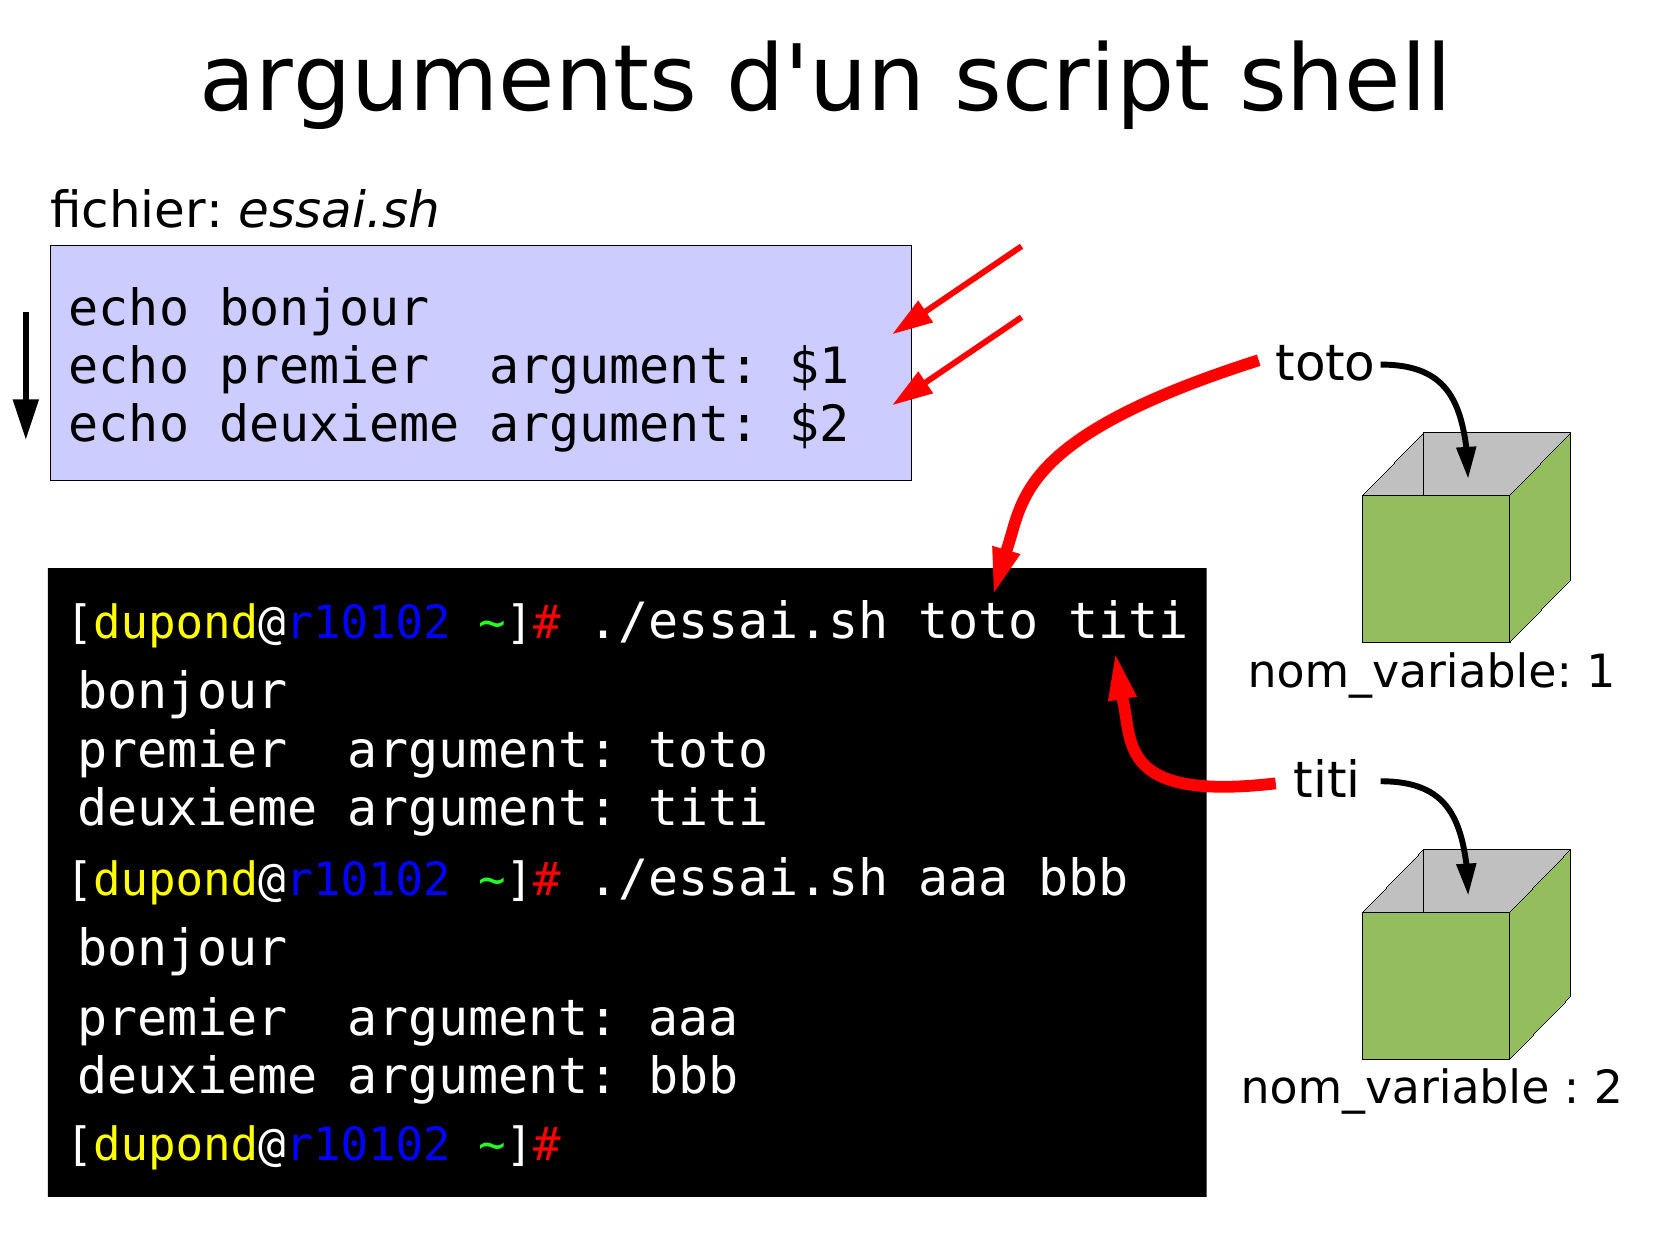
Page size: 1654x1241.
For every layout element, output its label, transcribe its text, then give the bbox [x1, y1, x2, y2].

text_box toto [1275, 334, 1376, 393]
text_box fichier: essai.sh [50, 181, 599, 246]
text_box nom_variable: 1 [1247, 644, 1616, 703]
text_box titi [1293, 750, 1365, 810]
text_box nom_variable : 2 [1240, 1061, 1624, 1120]
text_box [50, 245, 912, 481]
title arguments d'un script shell [136, 17, 1518, 140]
text_box [1362, 849, 1571, 1060]
text_box [1362, 432, 1571, 643]
text_box [dupond@r10102 ~]# ./essai.sh toto titi bonjour premier argument: toto deuxieme argument: titi [dupond@r10102 ~]# ./essai.sh aaa bbb bonjour premier argument: aaa deuxieme argument: bbb [dupond@r10102 ~]# [47, 568, 1207, 1197]
text_box echo bonjour echo premier argument: $1 echo deuxieme argument: $2 [68, 279, 960, 454]
